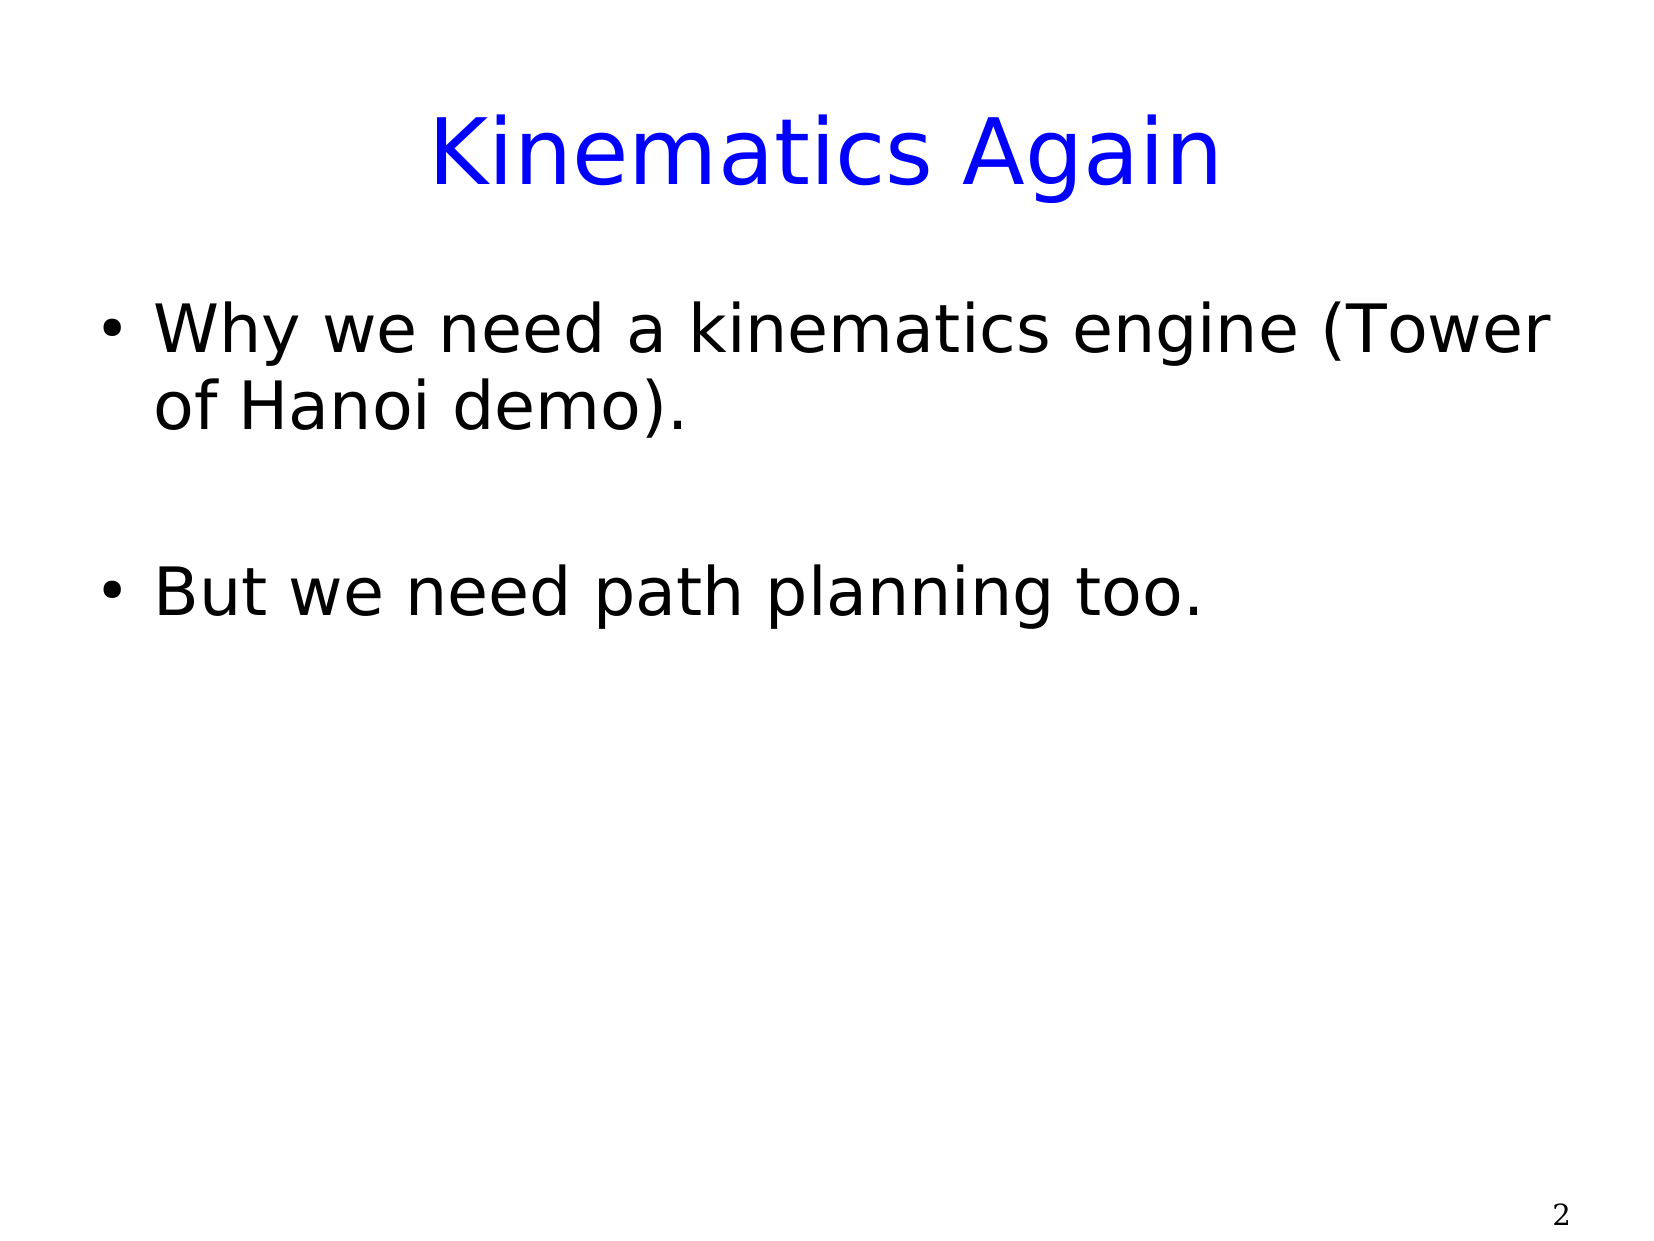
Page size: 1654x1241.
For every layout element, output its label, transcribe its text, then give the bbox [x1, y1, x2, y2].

list Why we need a kinematics engine (Tower of Hanoi demo). But we need path planning too. [82, 290, 1571, 1109]
title Kinematics Again [82, 49, 1571, 257]
